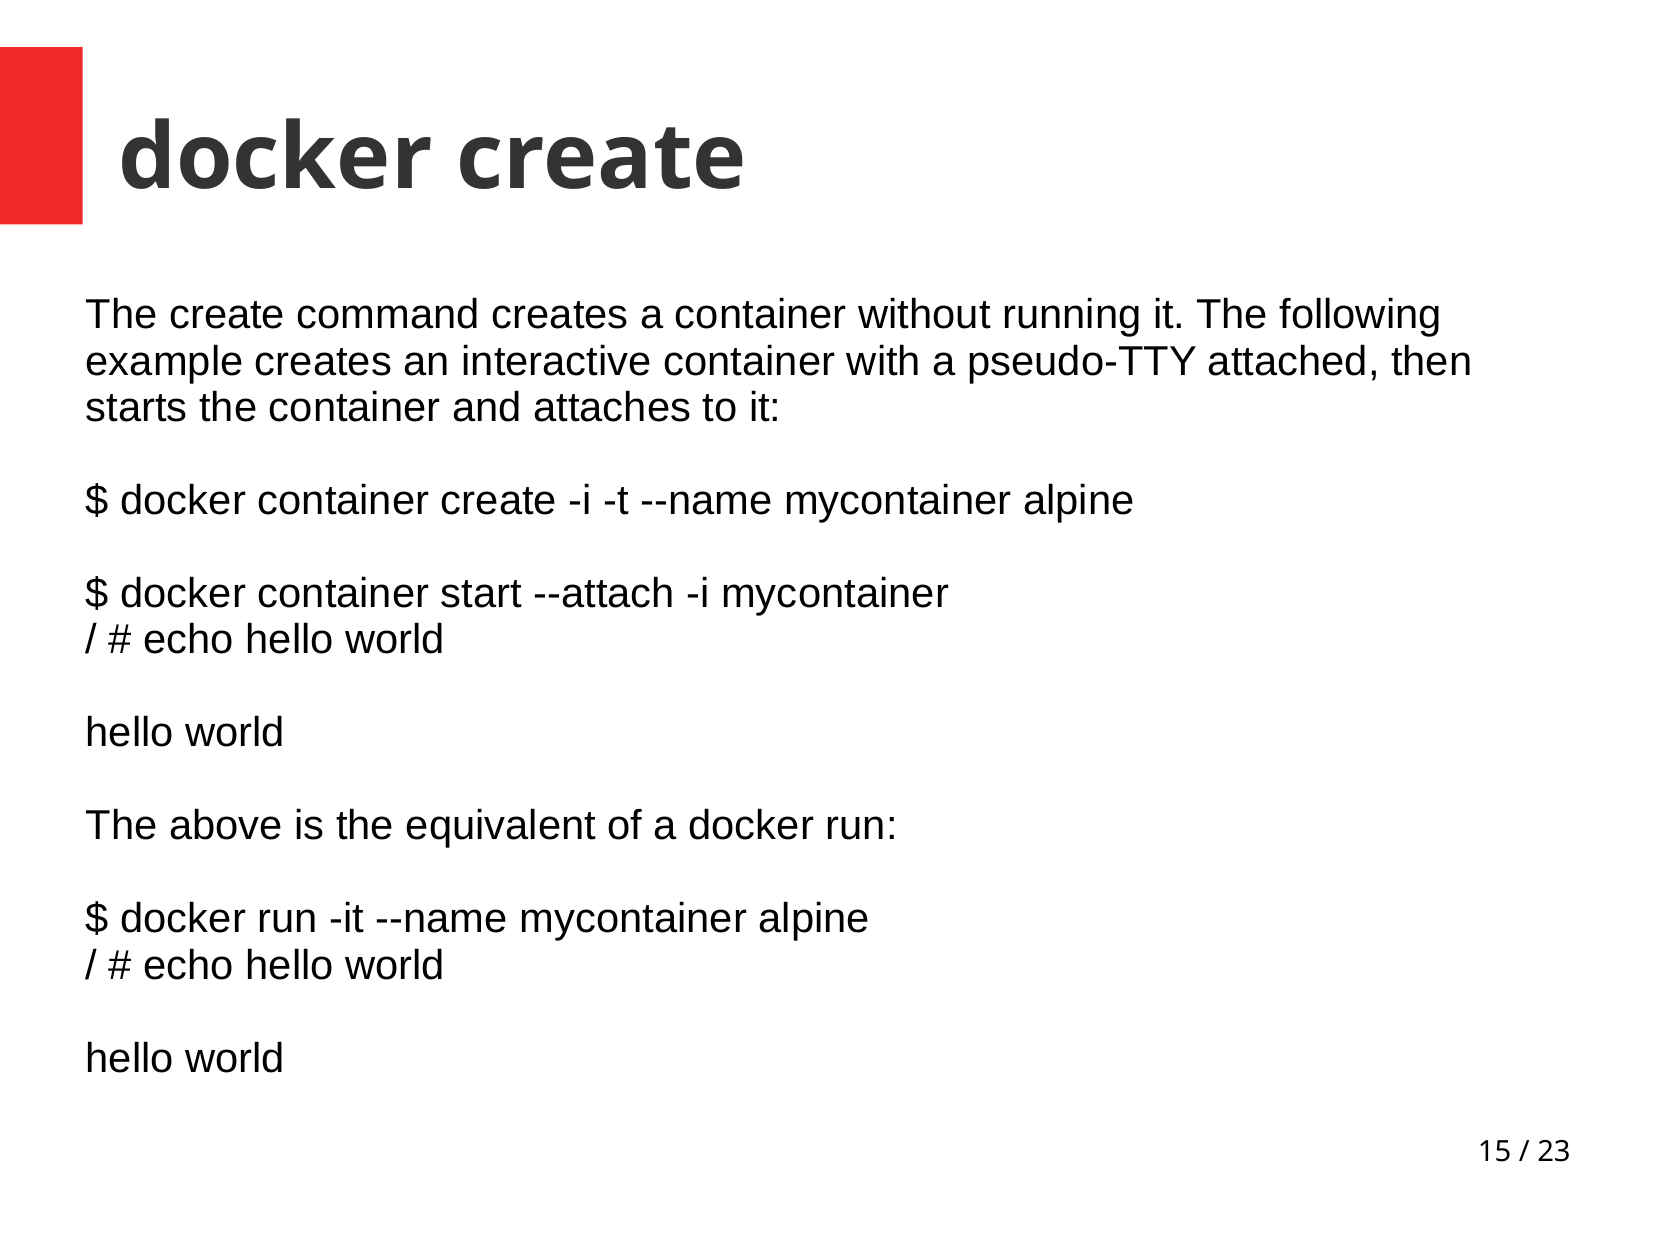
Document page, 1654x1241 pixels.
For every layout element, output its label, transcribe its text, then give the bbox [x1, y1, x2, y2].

title docker create [118, 49, 1571, 257]
text_box The create command creates a container without running it. The following example creates an interactive container with a pseudo-TTY attached, then starts the container and attaches to it: $ docker container create -i -t --name mycontainer alpine $ docker container start --attach -i mycontainer / # echo hello world hello world The above is the equivalent of a docker run: $ docker run -it --name mycontainer alpine / # echo hello world hello world [70, 283, 1583, 1131]
